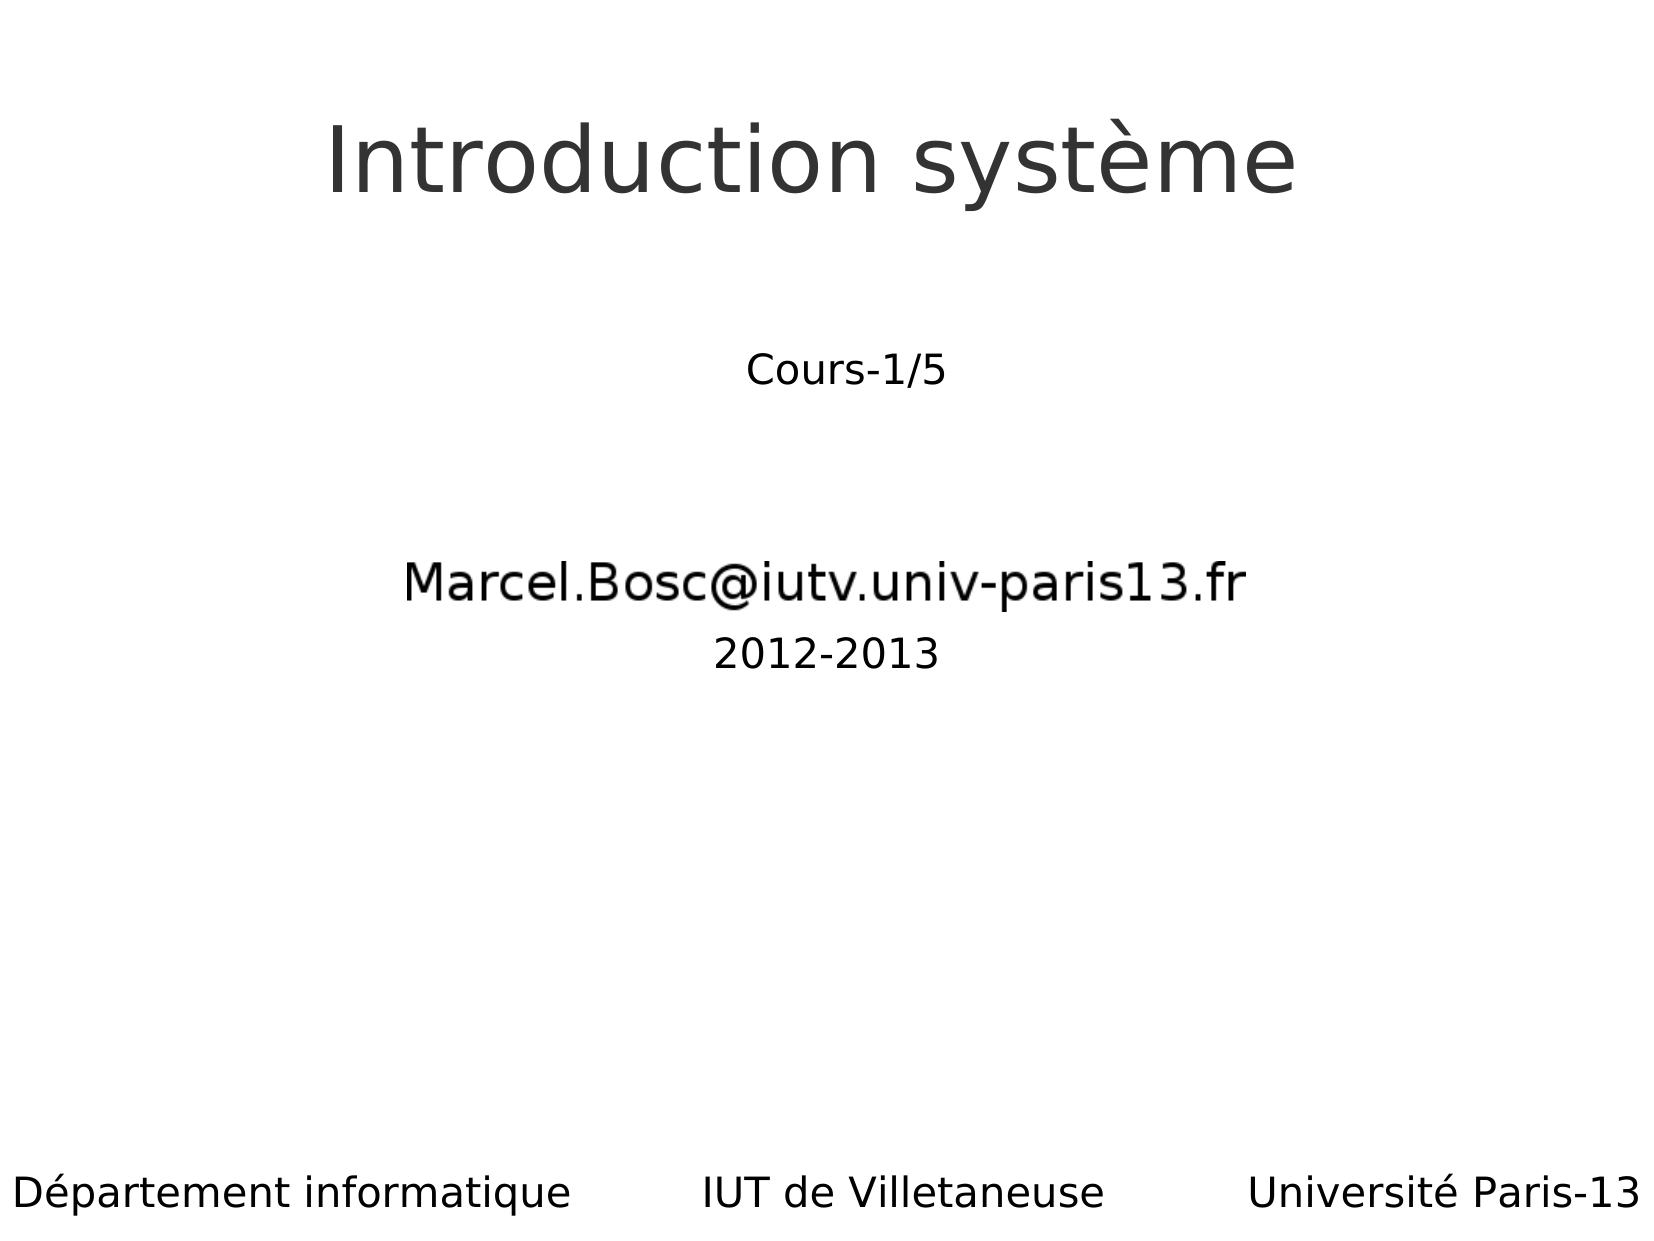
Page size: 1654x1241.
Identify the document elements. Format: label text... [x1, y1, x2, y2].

text_box Université Paris-13 [1247, 1168, 1642, 1241]
text_box IUT de Villetaneuse [701, 1168, 1106, 1241]
text_box Département informatique [11, 1168, 572, 1241]
title Introduction système [122, 33, 1504, 222]
picture [407, 561, 1246, 612]
text_box Cours-1/5 [745, 345, 949, 395]
text_box 2012-2013 [713, 629, 941, 679]
